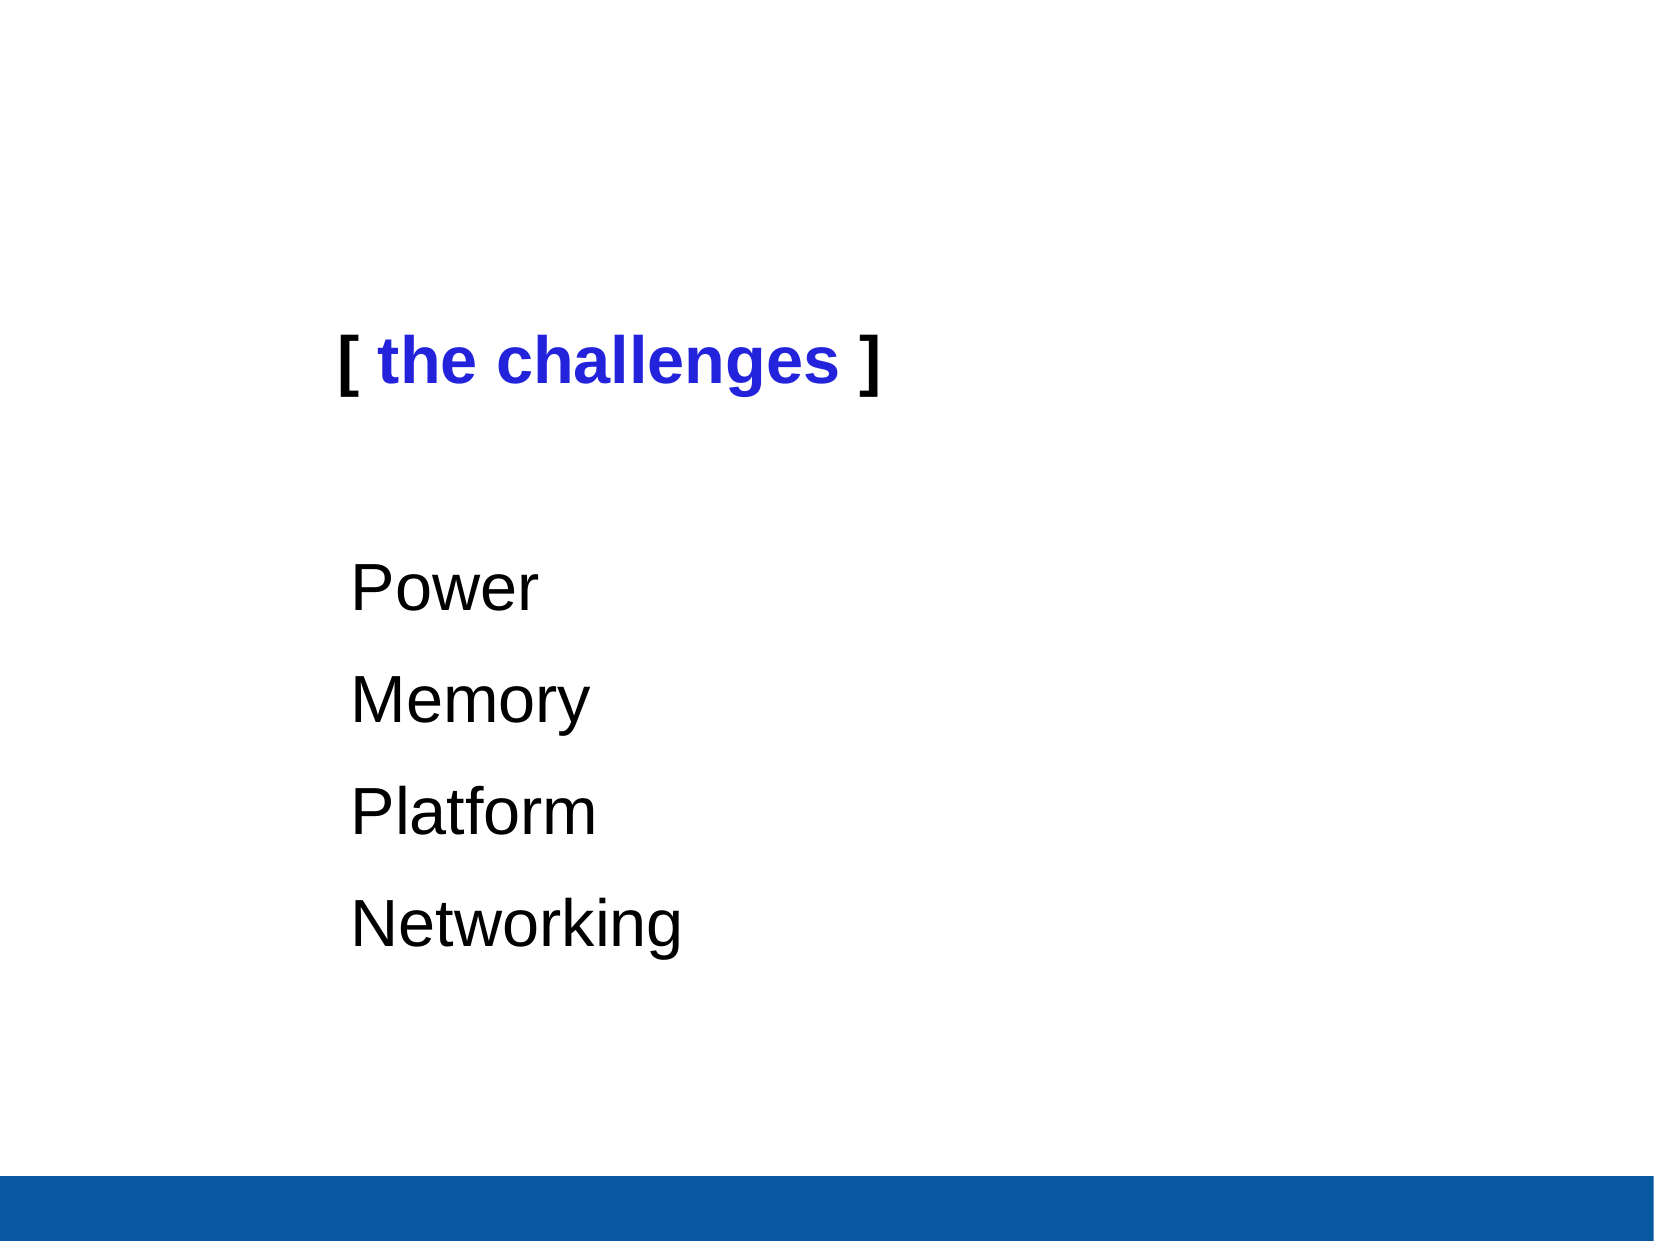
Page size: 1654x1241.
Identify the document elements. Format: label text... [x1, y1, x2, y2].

text_box Power Memory Platform Networking [350, 512, 686, 924]
picture [0, 1176, 1654, 1241]
text_box [ the challenges ] [337, 323, 882, 399]
